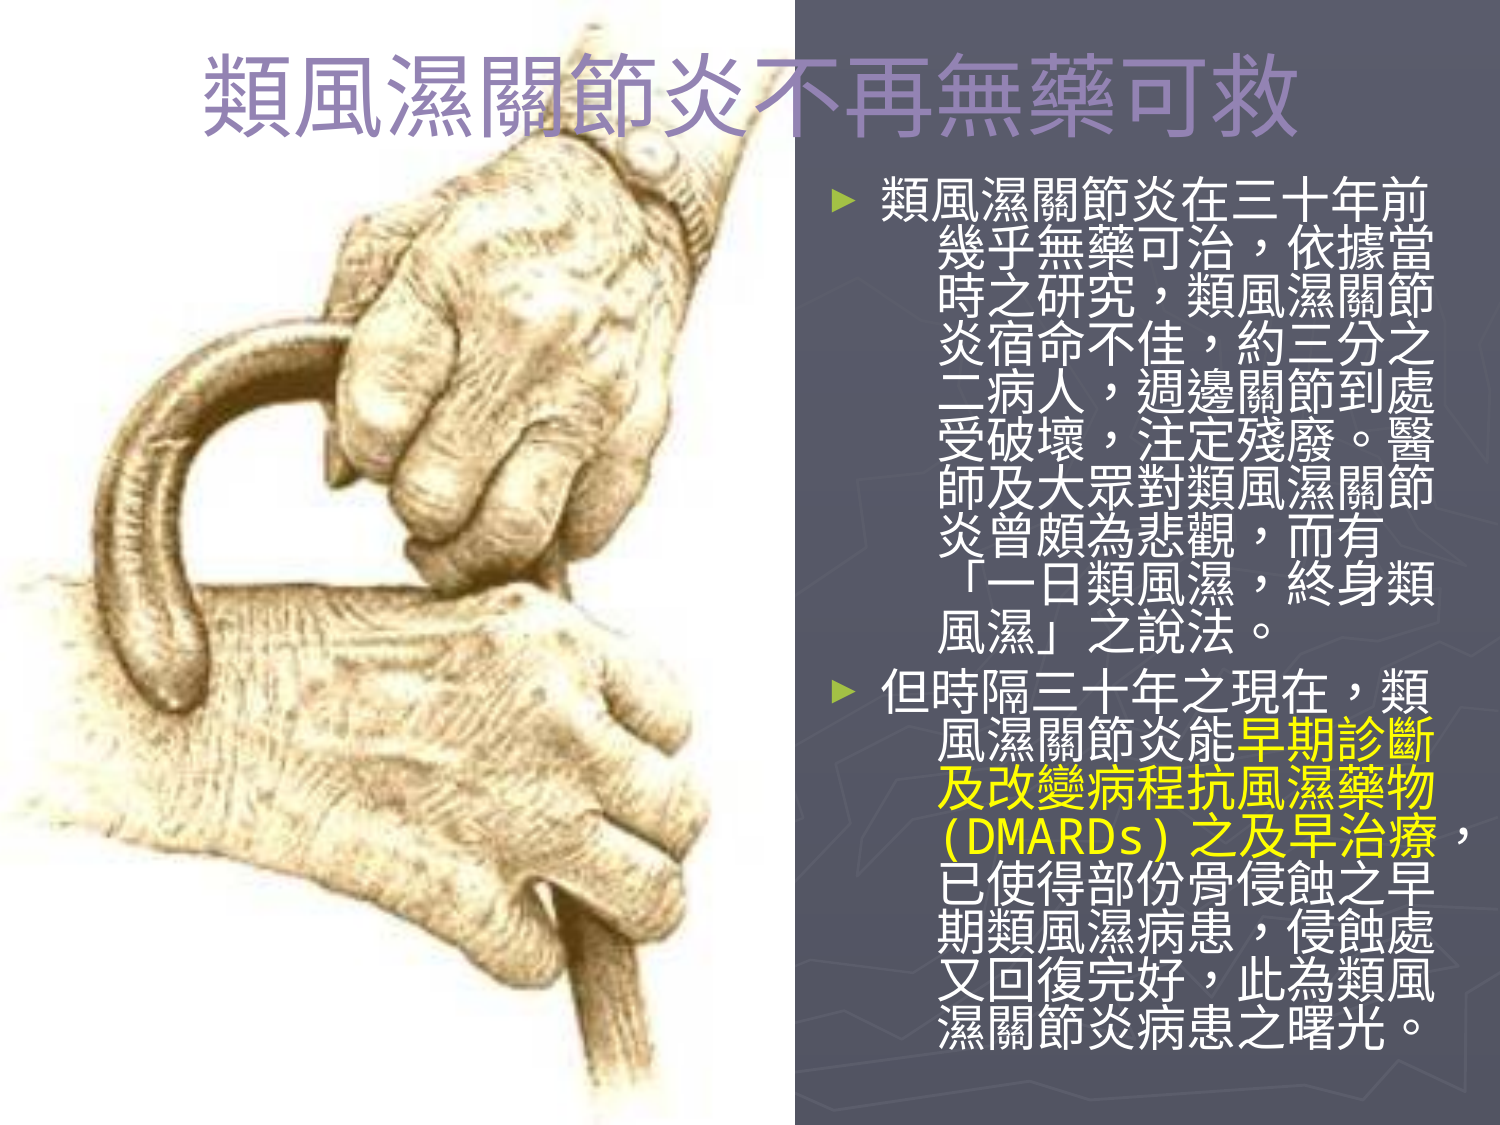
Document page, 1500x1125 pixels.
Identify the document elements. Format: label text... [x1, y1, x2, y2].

list 類風濕關節炎在三十年前幾乎無藥可治，依據當時之研究，類風濕關節炎宿命不佳，約三分之二病人，週邊關節到處受破壞，注定殘廢。醫師及大眾對類風濕關節炎曾頗為悲觀，而有「一日類風濕，終身類風濕」之說法。 但時隔三十年之現在，類風濕關節炎能早期診斷及改變病程抗風濕藥物(DMARDs)之及早治療，已使得部份骨侵蝕之早期類風濕病患，侵蝕處又回復完好，此為類風濕關節炎病患之曙光。 [809, 172, 1483, 1095]
title 類風濕關節炎不再無藥可救 [76, 0, 1427, 188]
picture [0, 0, 795, 1125]
